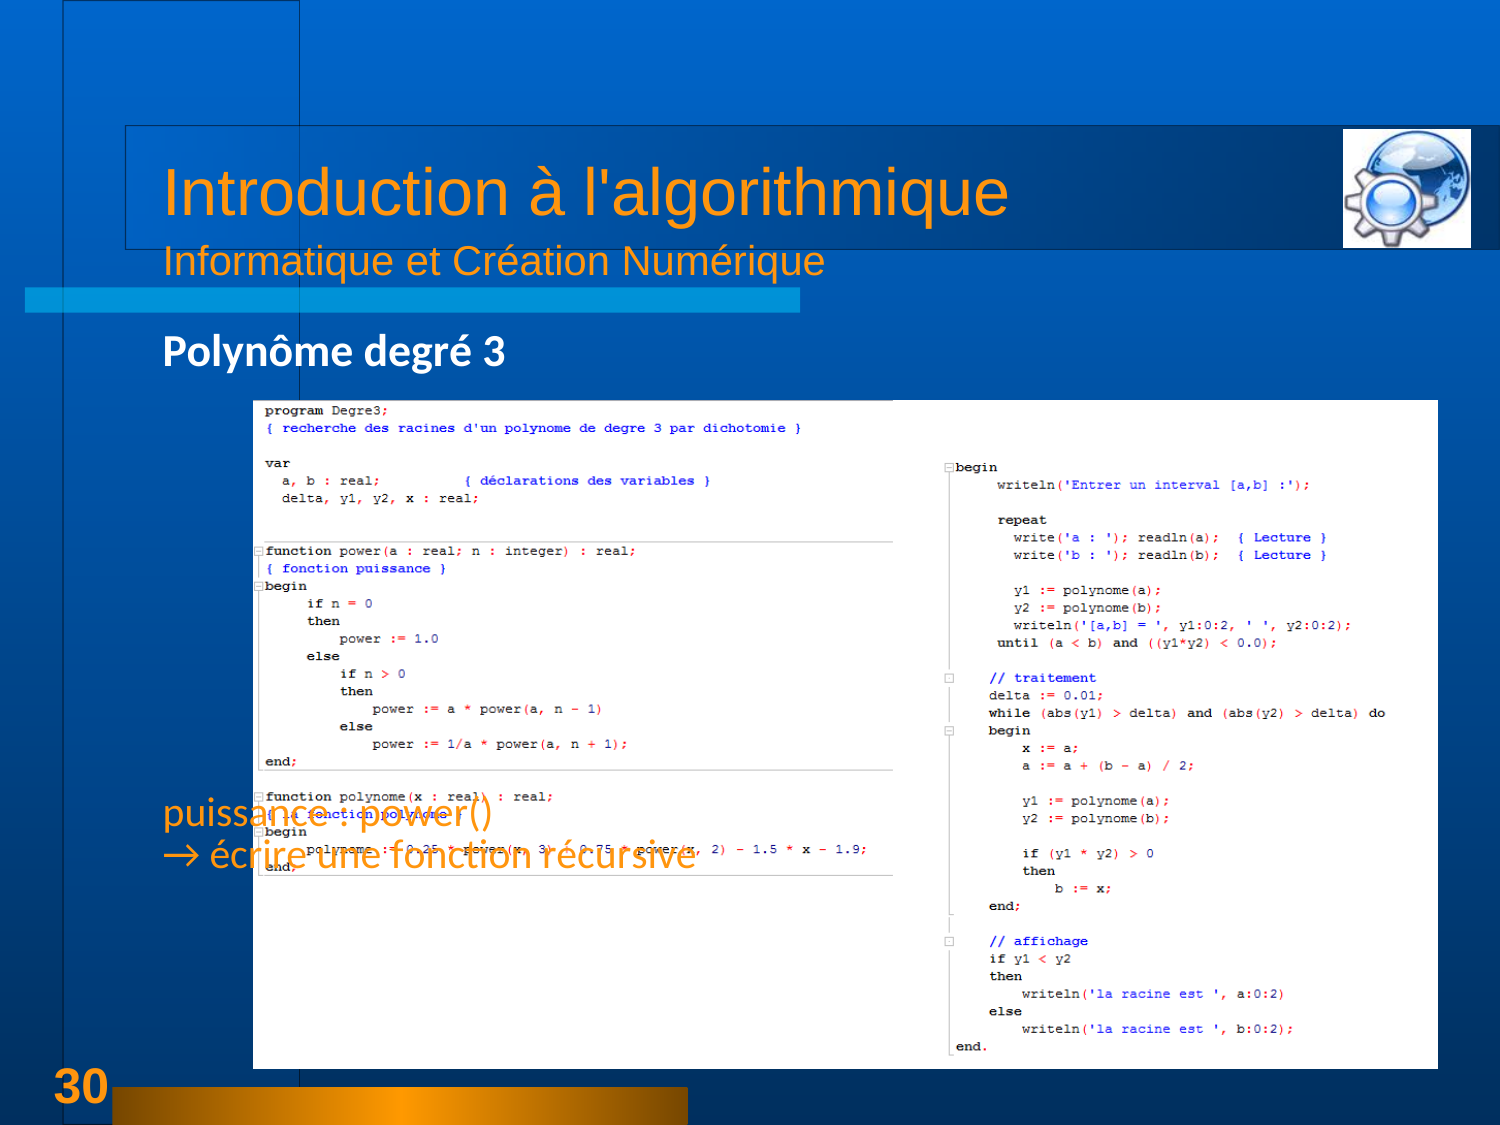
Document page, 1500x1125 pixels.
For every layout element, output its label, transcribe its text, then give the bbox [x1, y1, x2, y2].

picture [253, 400, 1438, 1069]
text_box Polynôme degré 3 puissance : power() → écrire une fonction récursive [147, 324, 1418, 1008]
picture [1343, 129, 1471, 248]
